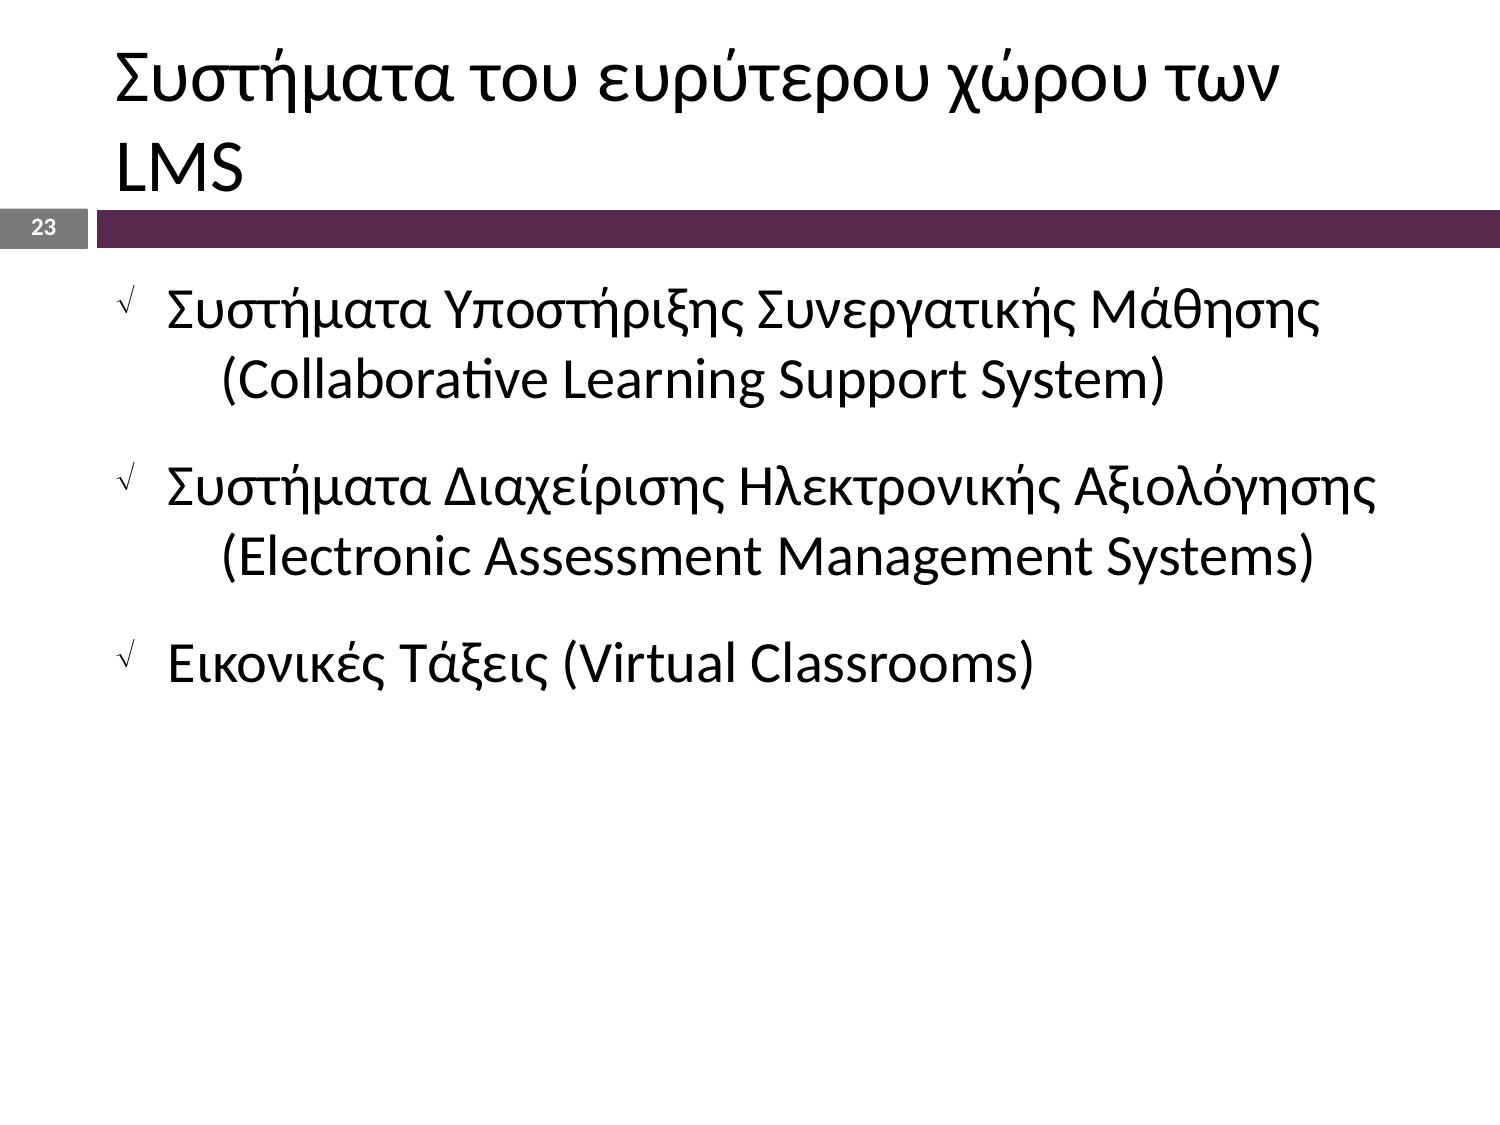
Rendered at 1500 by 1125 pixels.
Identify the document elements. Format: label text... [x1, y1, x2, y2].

title Συστήματα του ευρύτερου χώρου των LMS [100, 19, 1438, 182]
text_box 23 [0, 208, 88, 249]
list Συστήματα Υποστήριξης Συνεργατικής Μάθησης (Collaborative Learning Support System) Συστήματα Διαχείρισης Ηλεκτρονικής Αξιολόγησης (Electronic Assessment Management Systems) Εικονικές Τάξεις (Virtual Classrooms) [100, 262, 1438, 1000]
